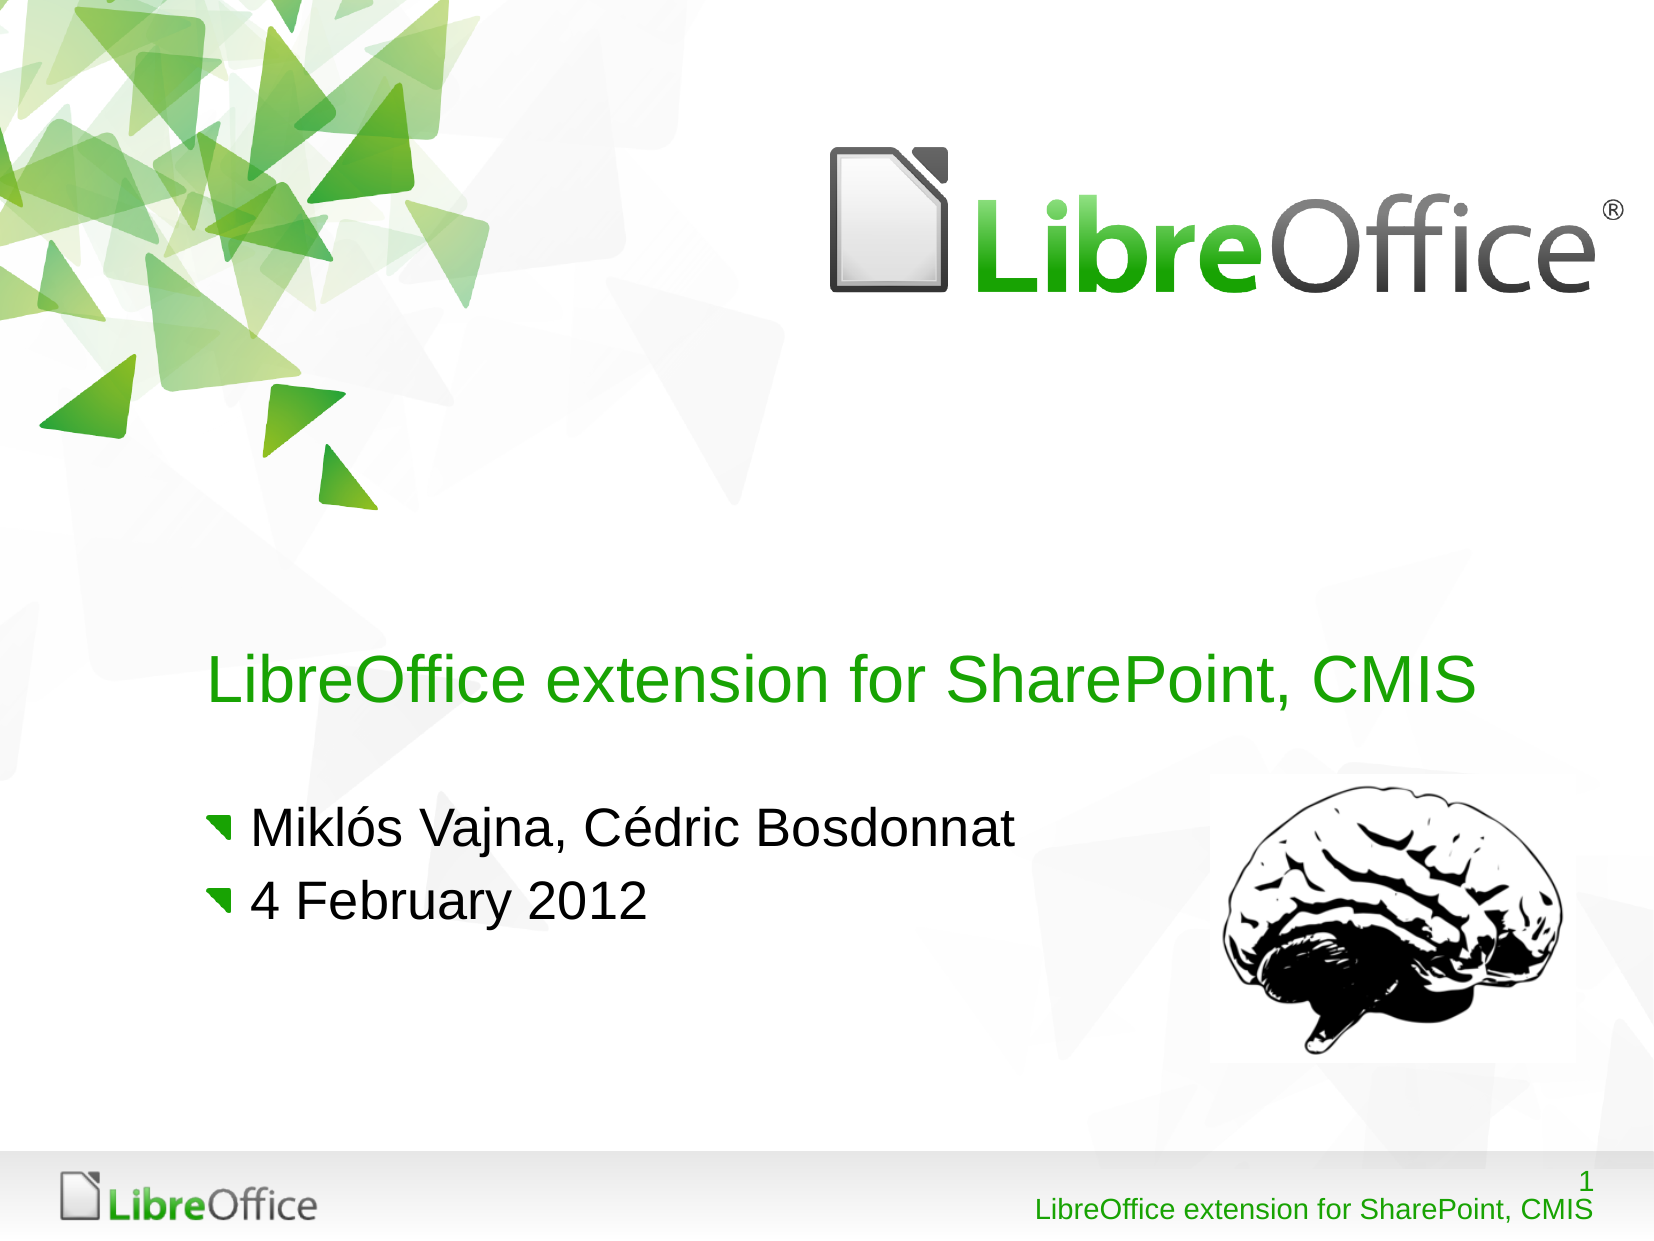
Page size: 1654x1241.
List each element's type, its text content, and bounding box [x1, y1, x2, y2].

picture [41, 1152, 206, 1240]
picture [0, 0, 1654, 948]
picture [915, 548, 1654, 1169]
list Miklós Vajna, Cédric Bosdonnat 4 February 2012 [206, 797, 1477, 1241]
title LibreOffice extension for SharePoint, CMIS [206, 590, 1565, 768]
